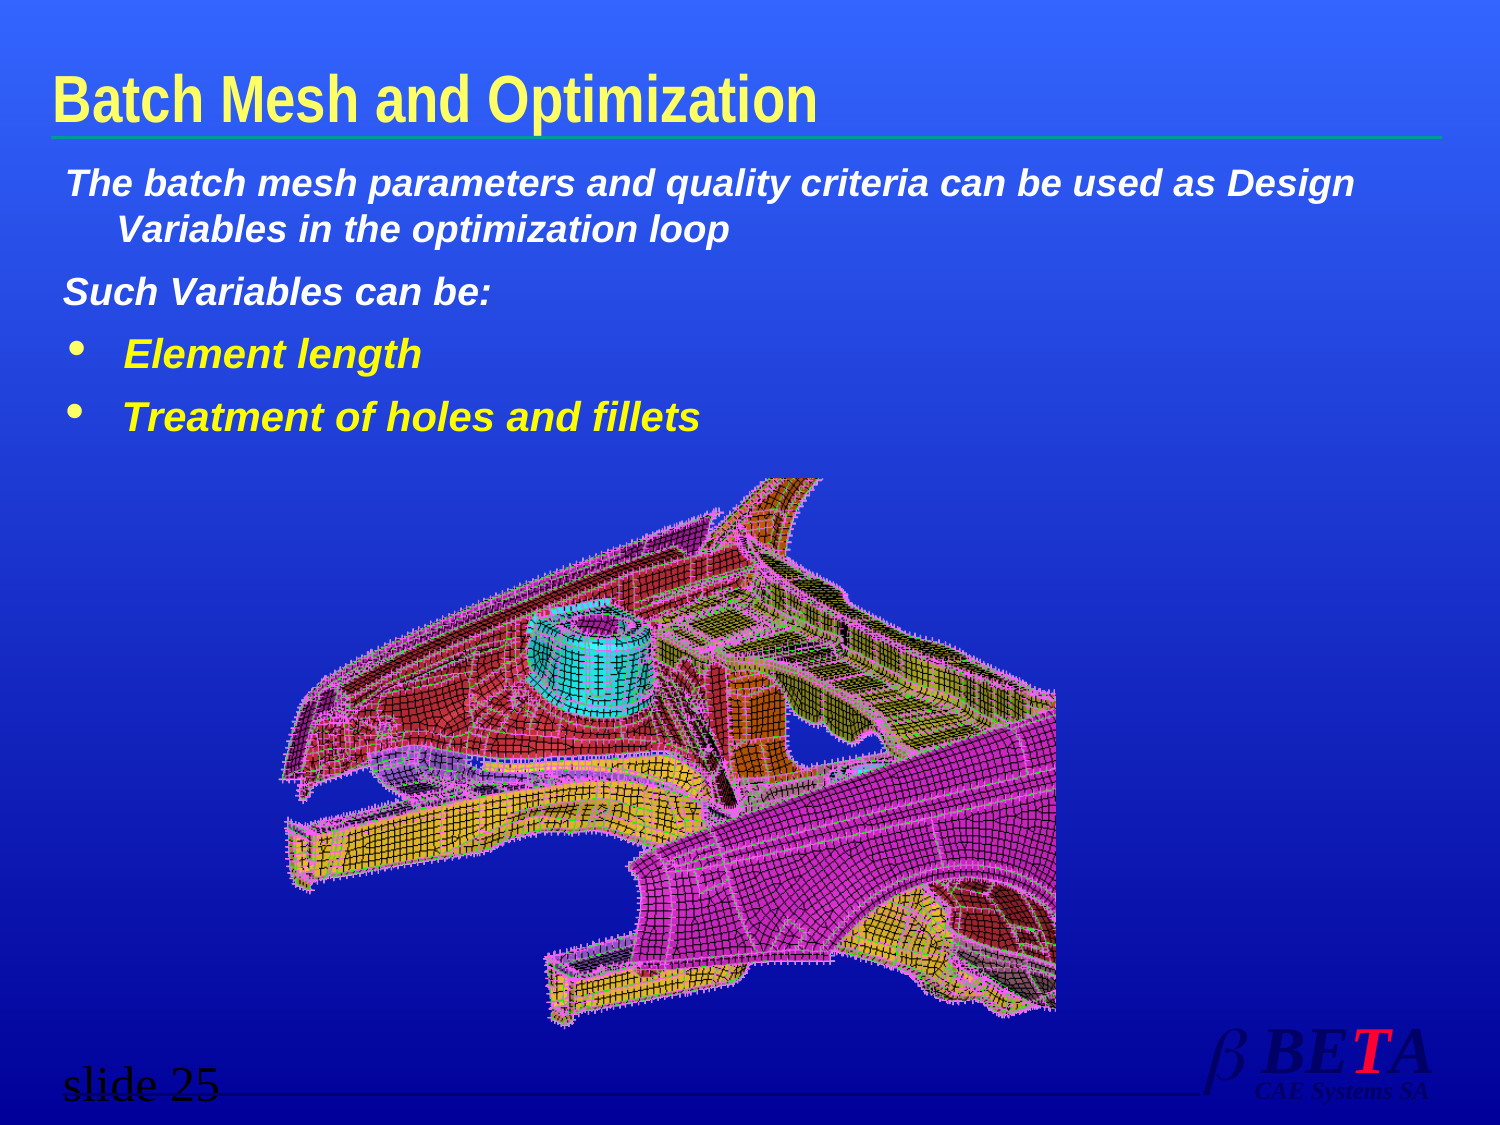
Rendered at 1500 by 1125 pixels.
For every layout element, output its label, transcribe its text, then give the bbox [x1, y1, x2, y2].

text_box Element length [52, 319, 686, 382]
title Batch Mesh and Optimization [37, 48, 1450, 144]
picture [268, 478, 1056, 1040]
text_box Such Variables can be: [48, 258, 876, 322]
text_box Treatment of holes and fillets [50, 382, 862, 464]
text_box The batch mesh parameters and quality criteria can be used as Design Variables in the optimization loop [50, 149, 1463, 259]
